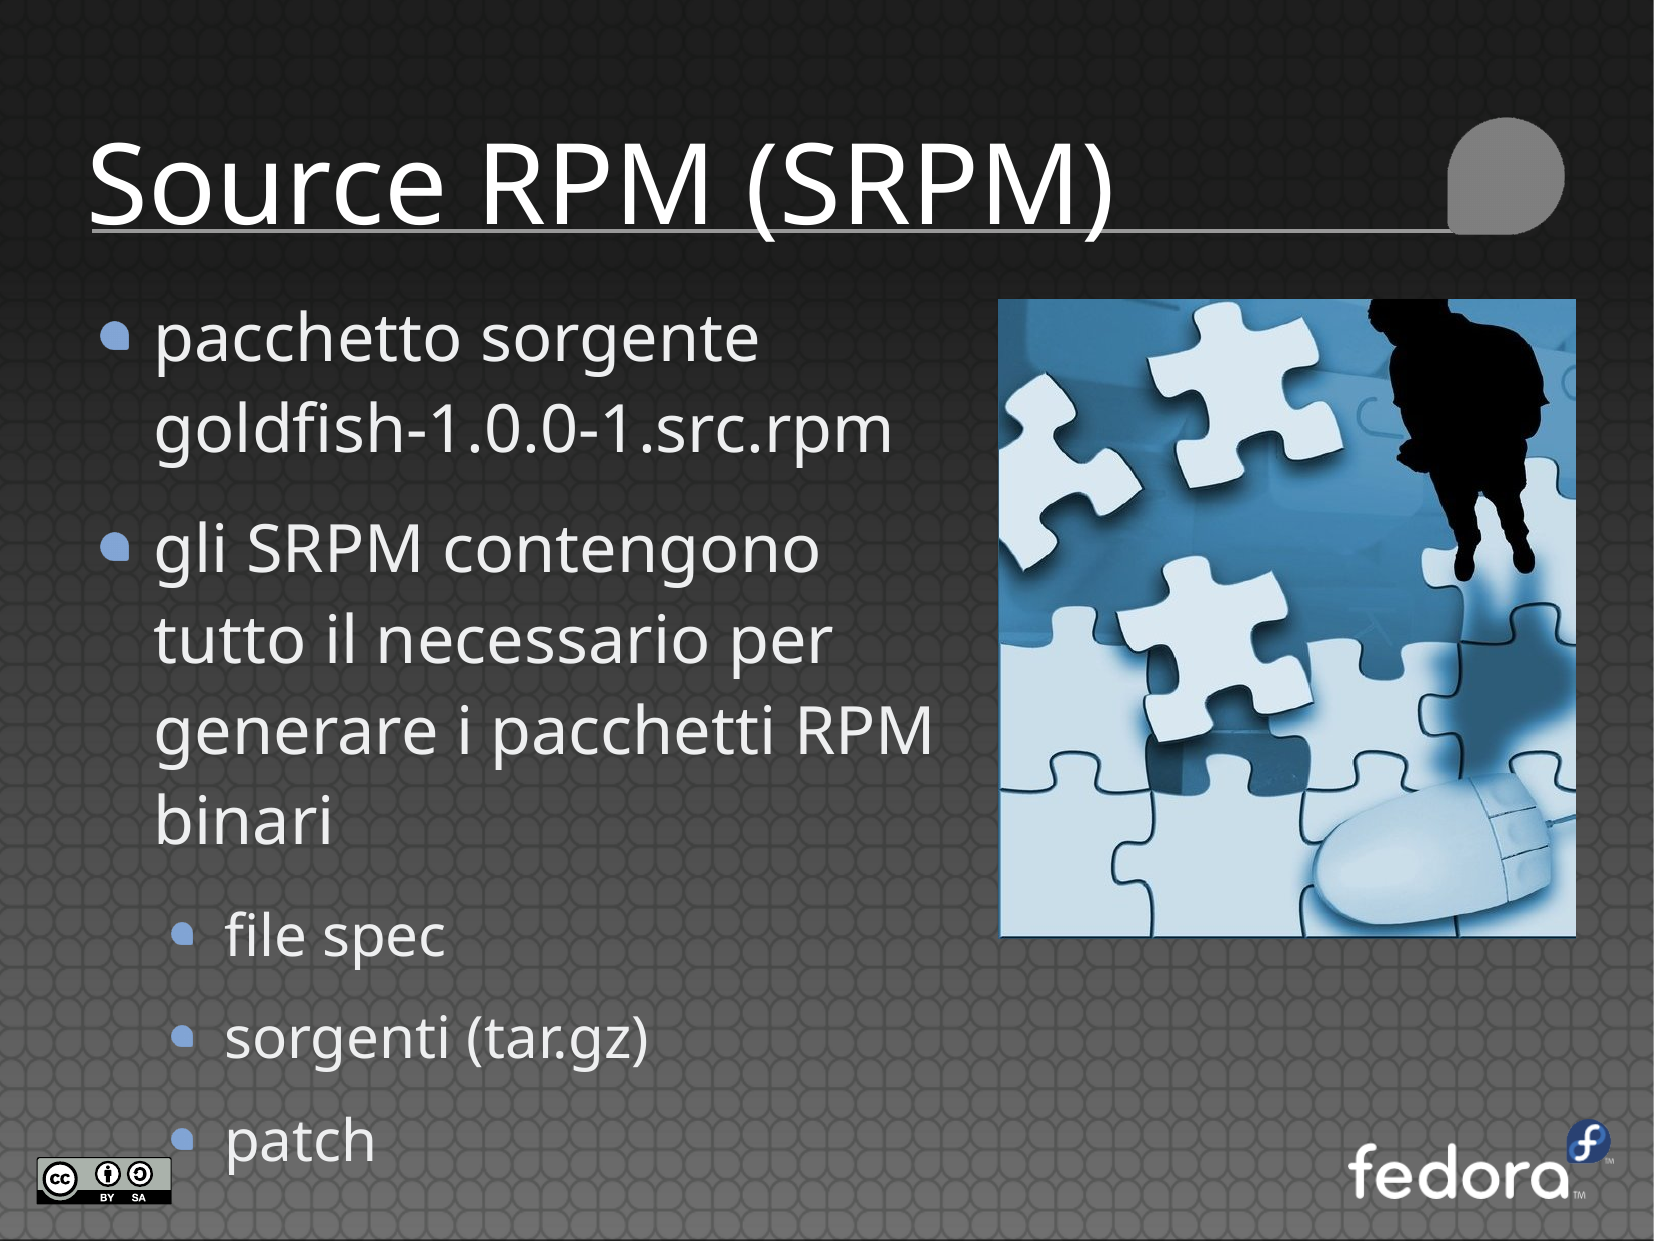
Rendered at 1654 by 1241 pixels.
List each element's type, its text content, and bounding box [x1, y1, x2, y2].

list pacchetto sorgente goldfish-1.0.0-1.src.rpm gli SRPM contengono tutto il necessario per generare i pacchetti RPM binari file spec sorgenti (tar.gz) patch [82, 290, 945, 1067]
picture [0, 0, 1654, 1241]
title Source RPM (SRPM) [86, 112, 1576, 249]
